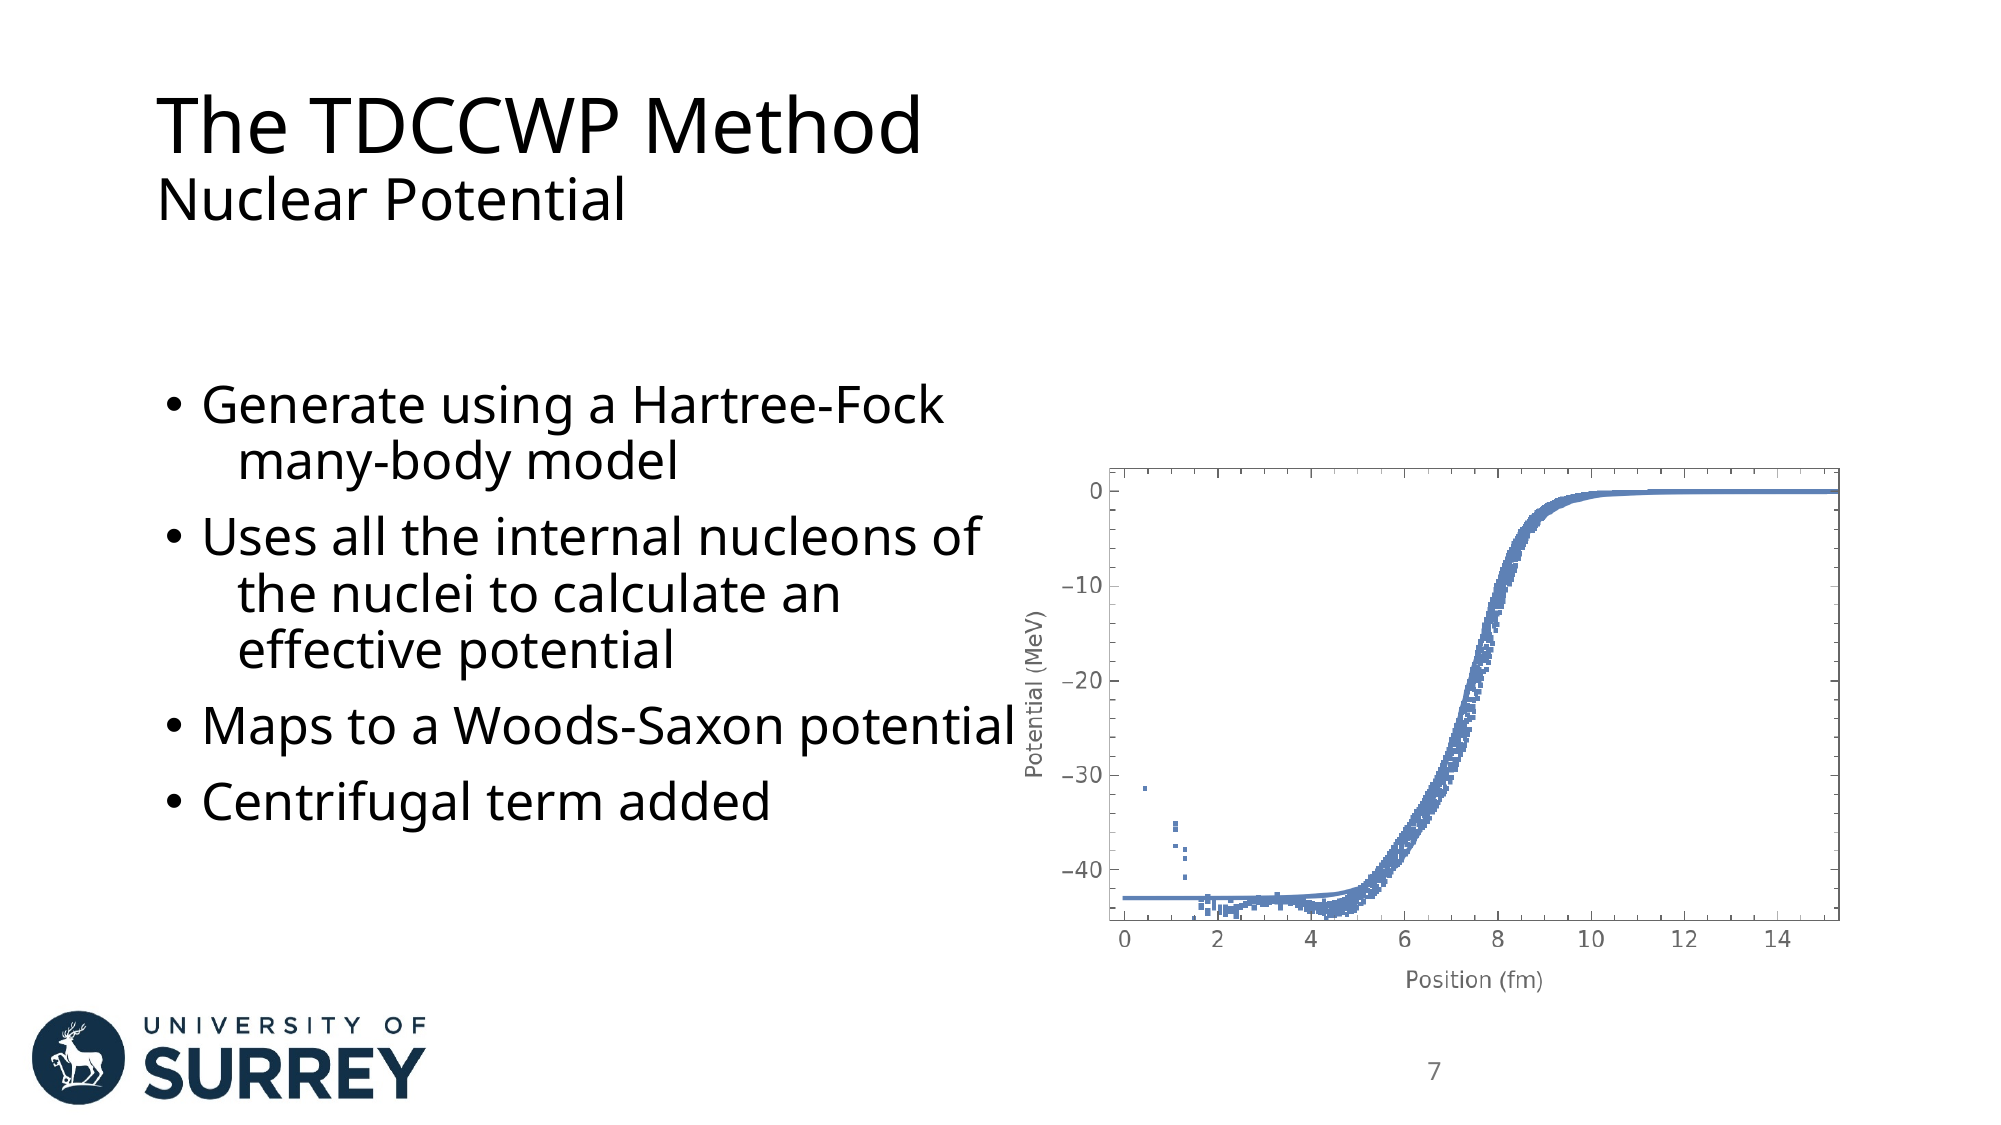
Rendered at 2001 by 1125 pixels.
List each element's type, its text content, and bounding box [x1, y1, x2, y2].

picture [0, 993, 461, 1125]
list Generate using a Hartree-Fock many-body model Uses all the internal nucleons of the nuclei to calculate an effective potential Maps to a Woods-Saxon potential Centrifugal term added [150, 370, 1037, 898]
title The TDCCWP Method Nuclear Potential [141, 79, 1842, 275]
picture [1021, 467, 1842, 995]
text_box [1412, 1042, 1863, 1103]
